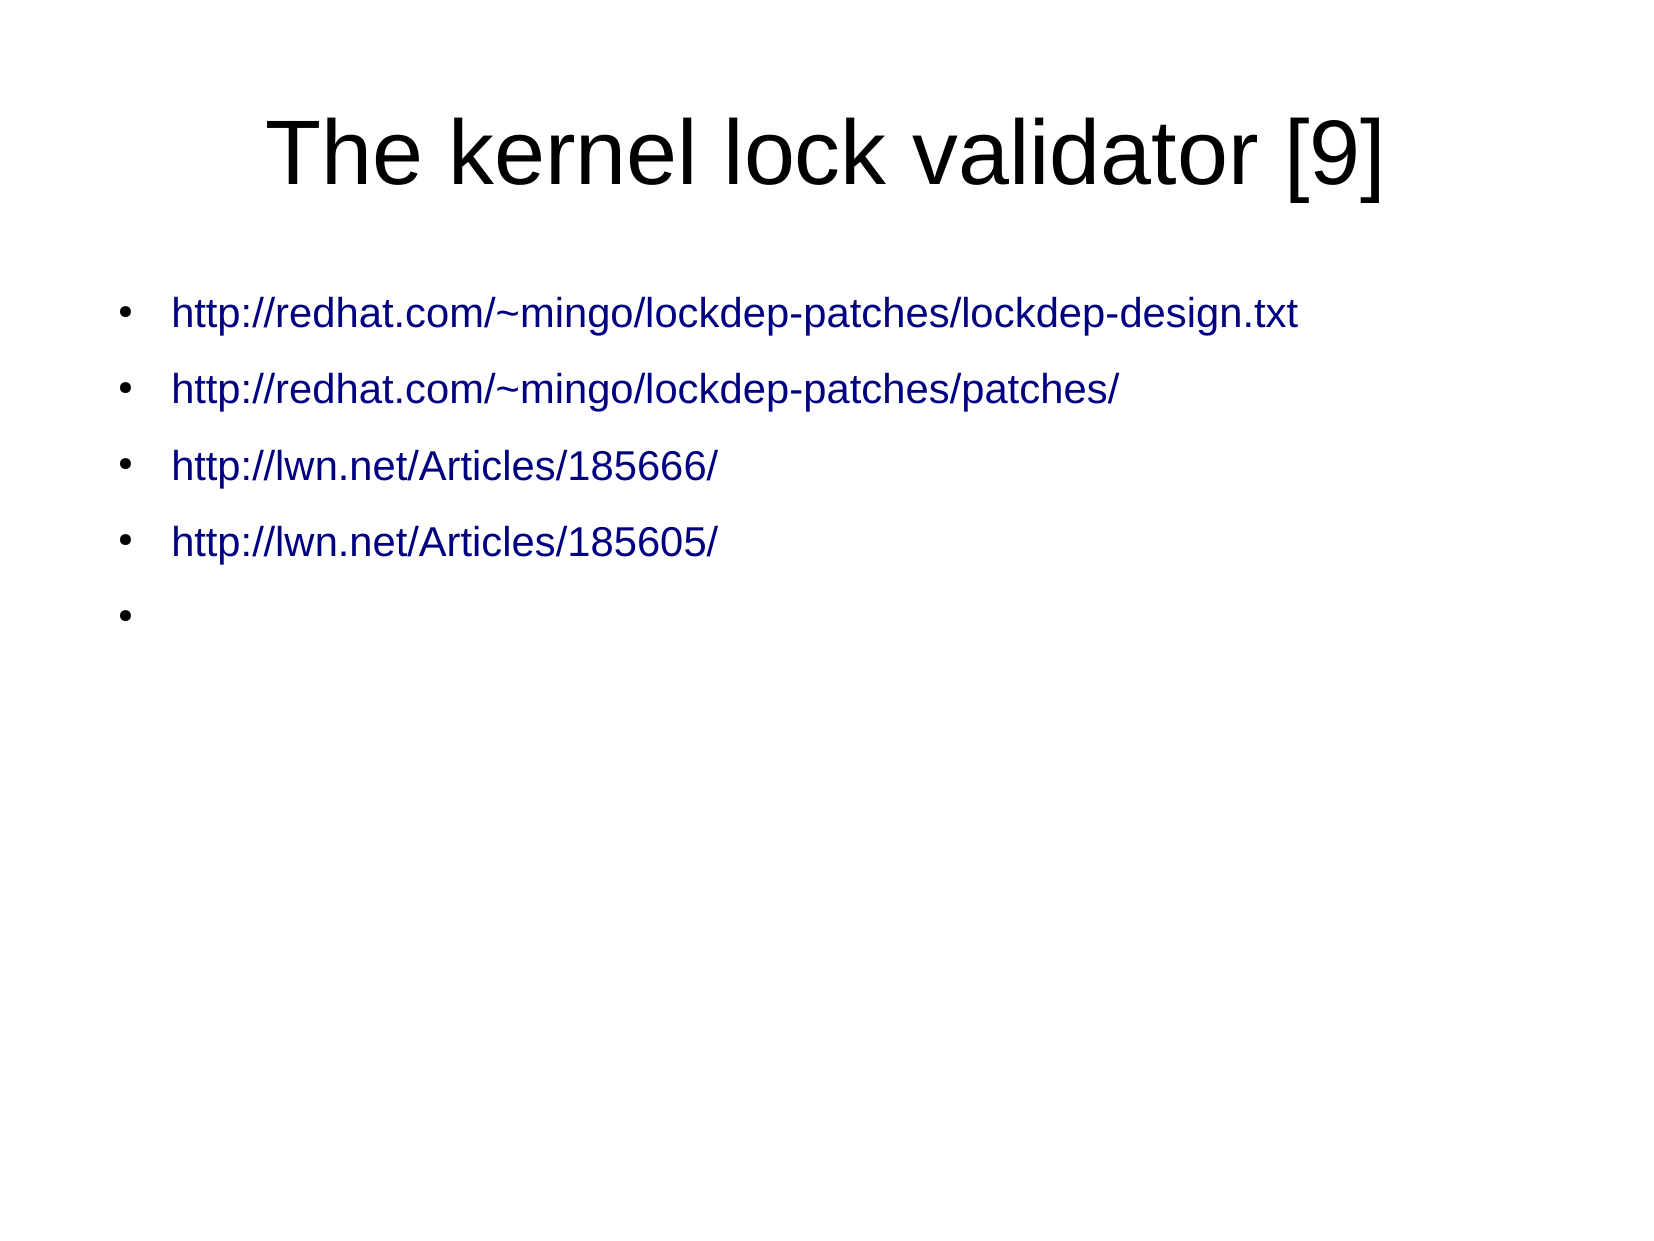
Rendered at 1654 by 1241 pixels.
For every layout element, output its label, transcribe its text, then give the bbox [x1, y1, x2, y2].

title The kernel lock validator [9] [82, 49, 1571, 257]
list http://redhat.com/~mingo/lockdep-patches/lockdep-design.txt http://redhat.com/~mingo/lockdep-patches/patches/ http://lwn.net/Articles/185666/ http://lwn.net/Articles/185605/ [82, 290, 1571, 1109]
